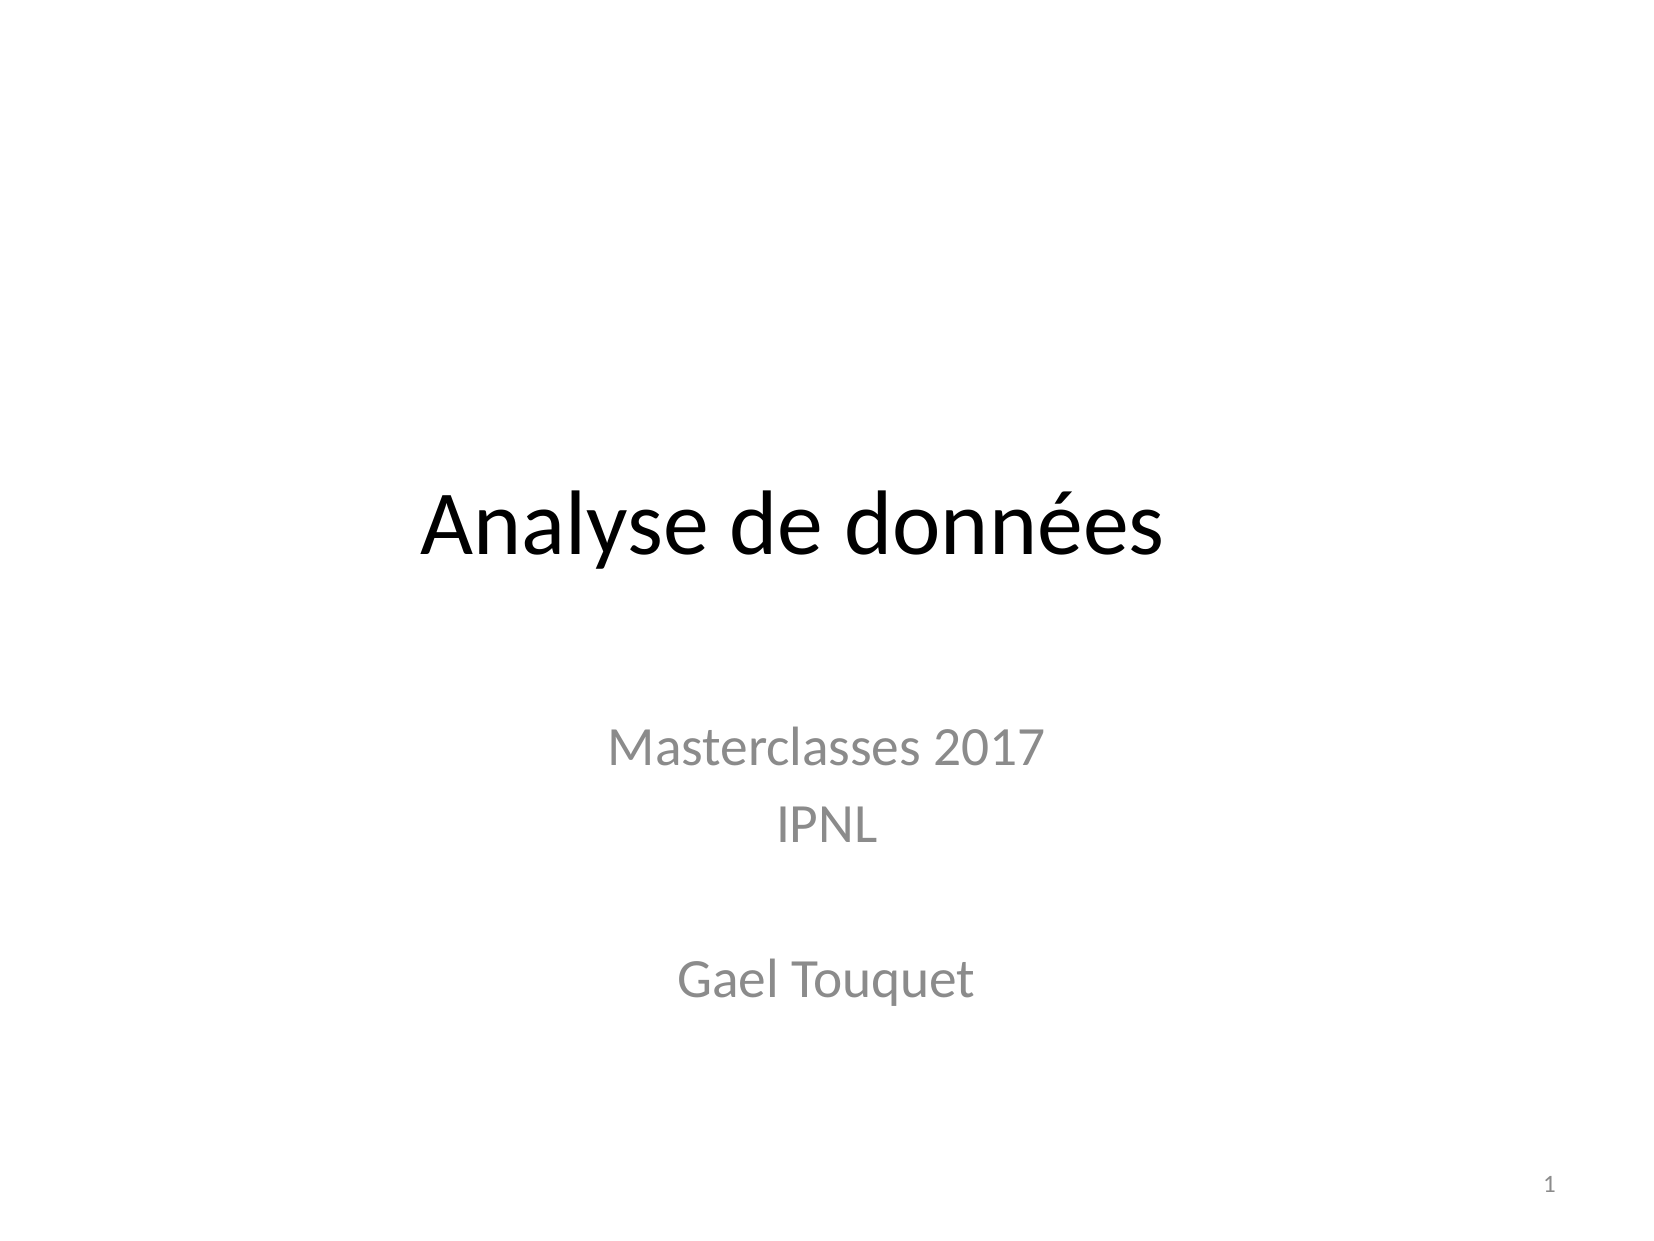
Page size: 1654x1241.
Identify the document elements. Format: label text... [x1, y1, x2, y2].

slide_number <numéro> [1185, 1149, 1571, 1216]
title Analyse de données [124, 385, 1530, 651]
subtitle Masterclasses 2017 IPNL Gael Touquet [248, 702, 1406, 1020]
